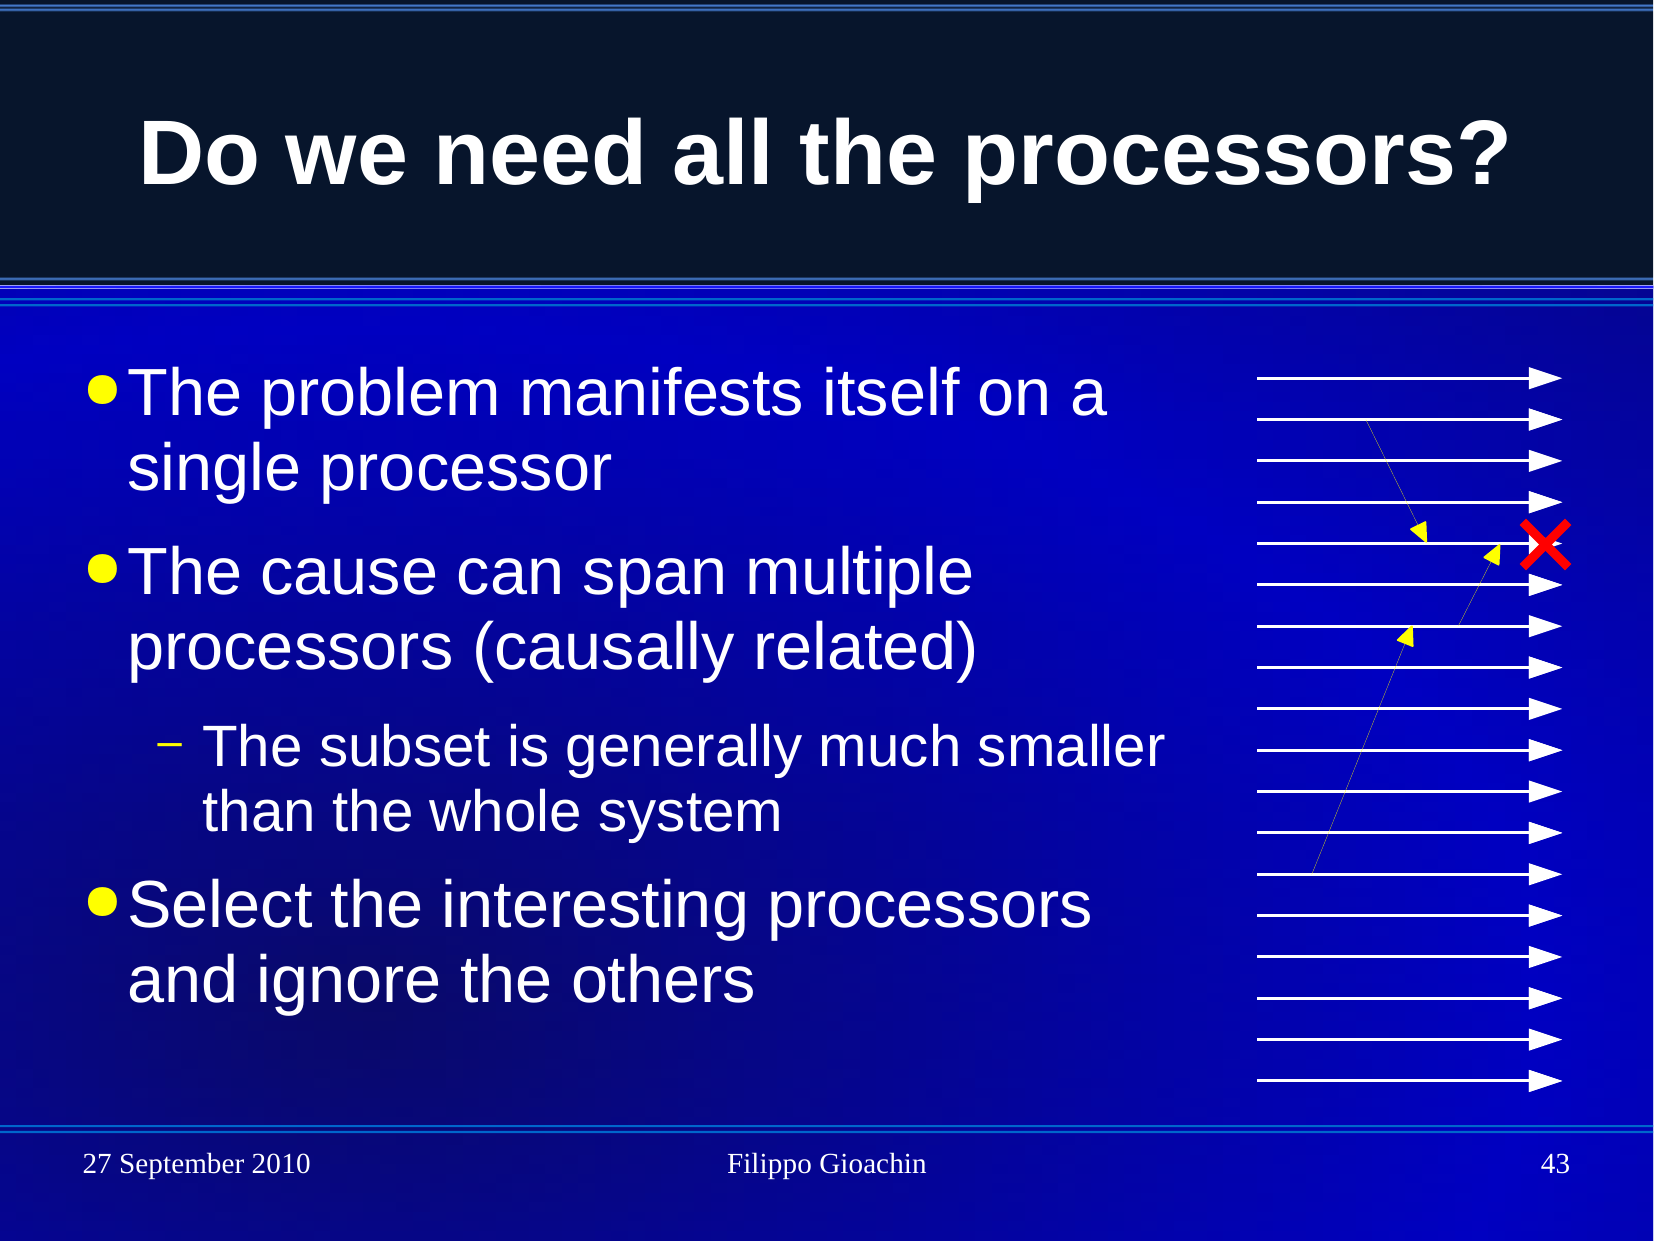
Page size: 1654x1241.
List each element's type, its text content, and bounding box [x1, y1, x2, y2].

picture [0, 289, 1654, 298]
title Do we need all the processors? [82, 49, 1571, 257]
picture [0, 307, 1654, 1125]
picture [852, 1160, 859, 1172]
list The problem manifests itself on a single processor The cause can span multiple processors (causally related) The subset is generally much smaller than the whole system Select the interesting processors and ignore the others [82, 355, 1202, 1160]
picture [0, 1134, 1654, 1241]
picture [787, 1161, 793, 1172]
picture [772, 1161, 778, 1172]
picture [270, 1160, 277, 1172]
picture [153, 1161, 159, 1172]
picture [0, 0, 1654, 285]
picture [801, 1160, 808, 1172]
picture [300, 1160, 307, 1172]
picture [210, 1161, 217, 1172]
